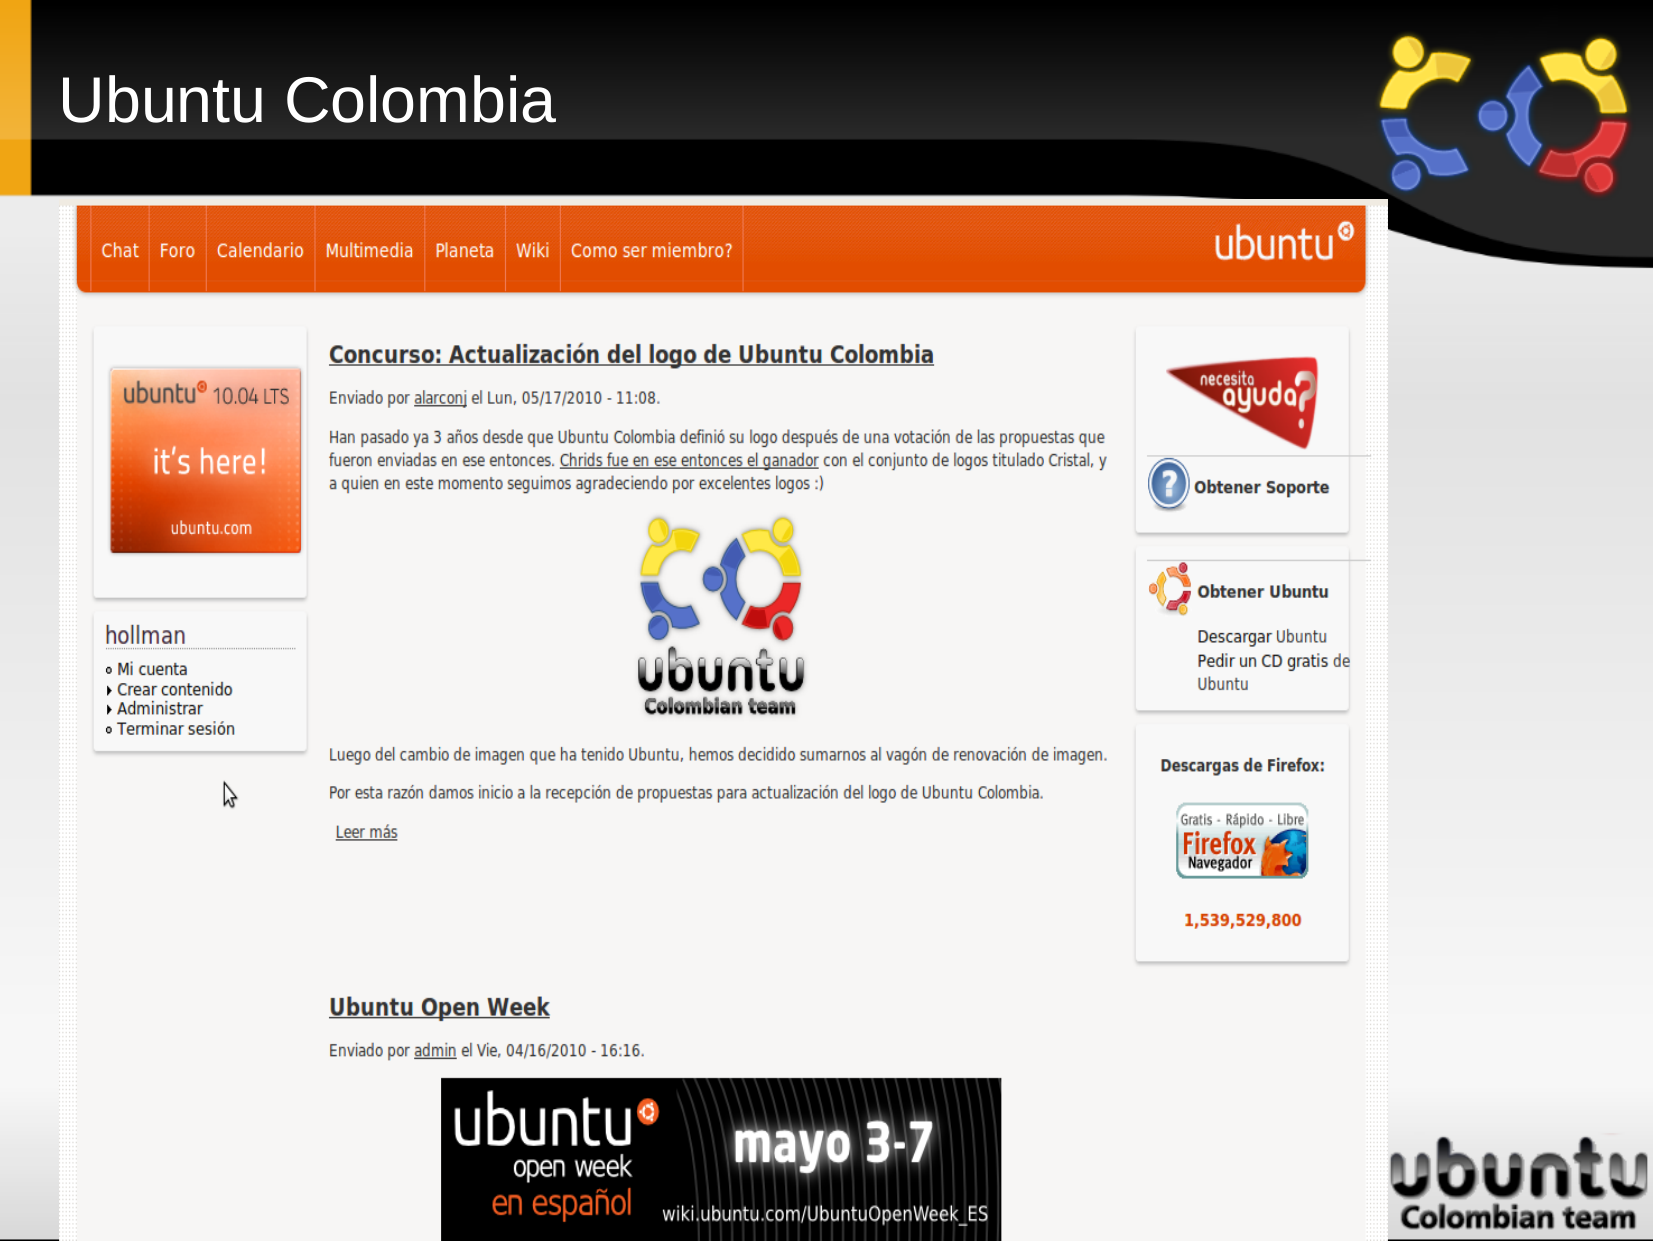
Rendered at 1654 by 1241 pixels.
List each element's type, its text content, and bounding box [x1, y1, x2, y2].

picture [0, 0, 1653, 1241]
title Ubuntu Colombia [59, 48, 1376, 153]
